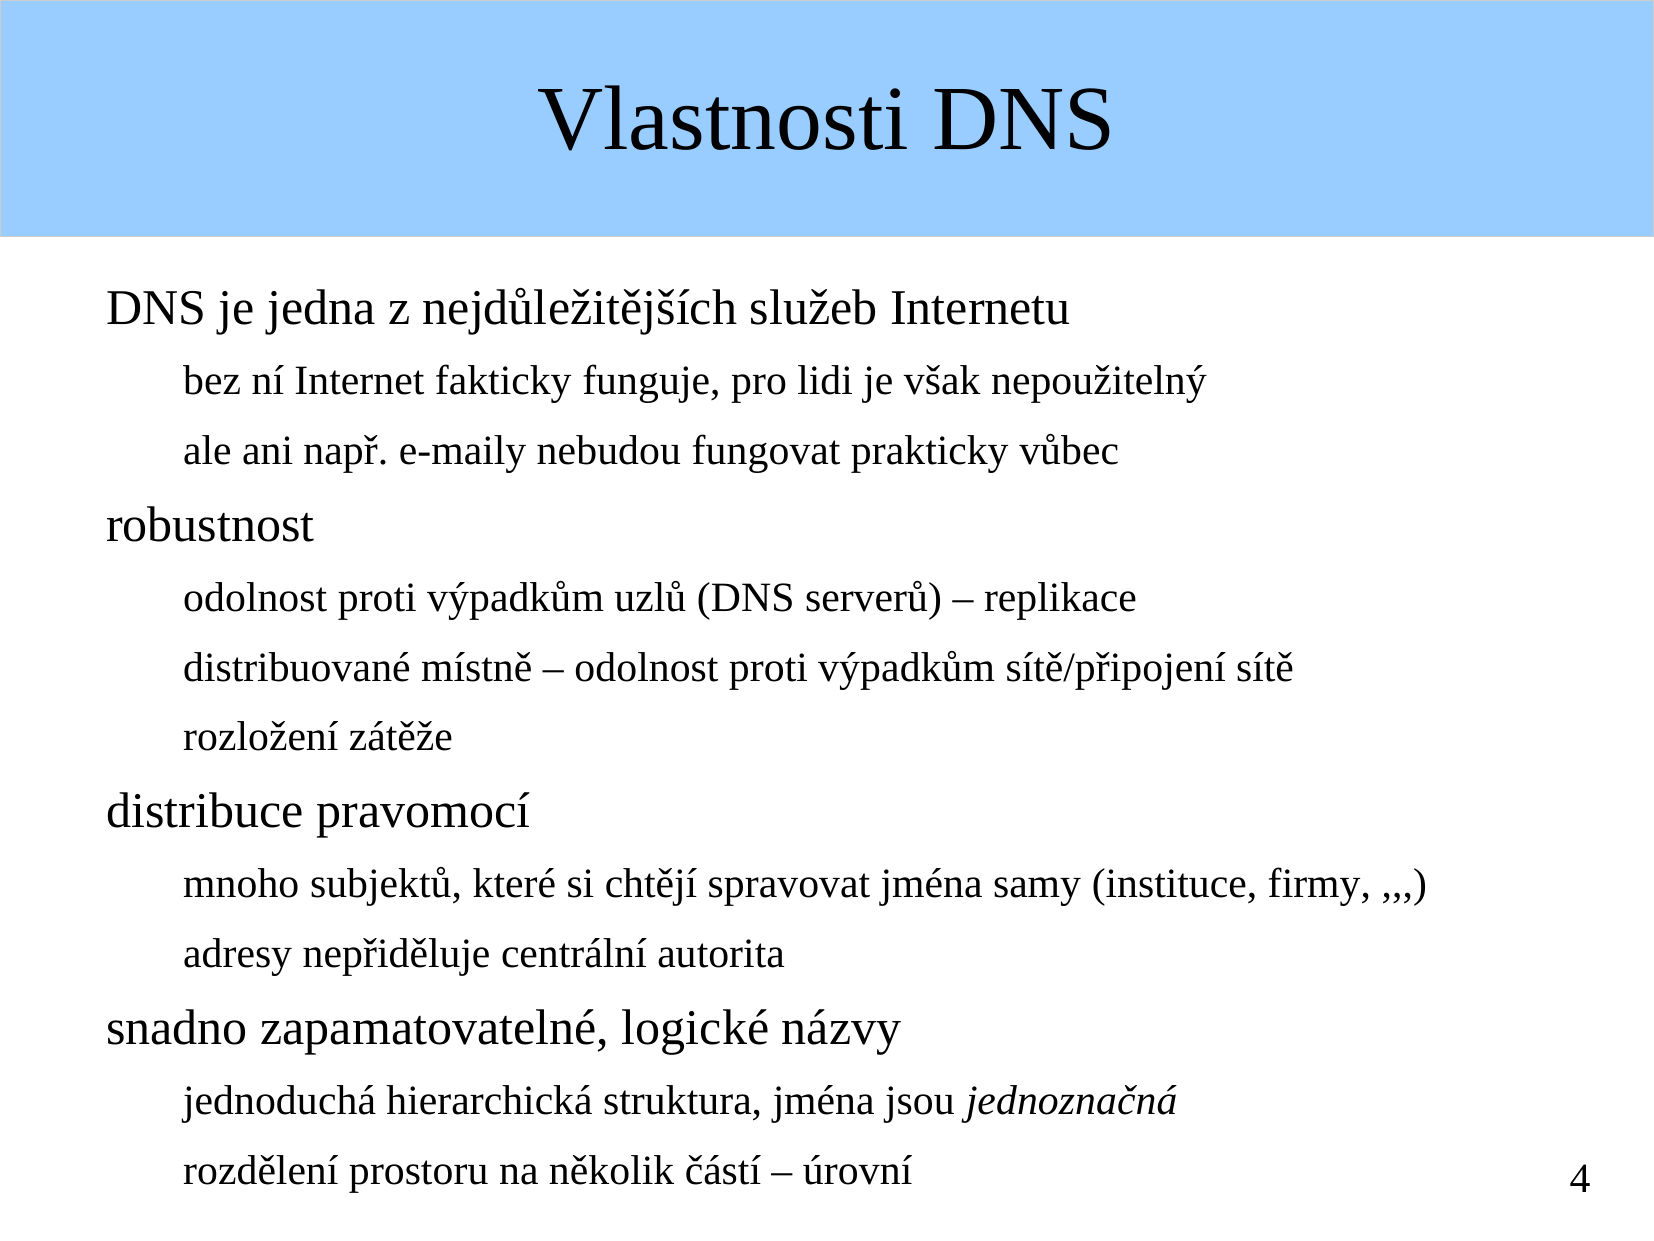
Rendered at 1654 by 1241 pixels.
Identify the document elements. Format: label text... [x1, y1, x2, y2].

title Vlastnosti DNS [0, 0, 1654, 237]
list DNS je jedna z nejdůležitějších služeb Internetu bez ní Internet fakticky funguje, pro lidi je však nepoužitelný ale ani např. e-maily nebudou fungovat prakticky vůbec robustnost odolnost proti výpadkům uzlů (DNS serverů) – replikace distribuované místně – odolnost proti výpadkům sítě/připojení sítě rozložení zátěže distribuce pravomocí mnoho subjektů, které si chtějí spravovat jména samy (instituce, firmy, ,,,) adresy nepřiděluje centrální autorita snadno zapamatovatelné, logické názvy jednoduchá hierarchická struktura, jména jsou jednoznačná rozdělení prostoru na několik částí – úrovní [88, 279, 1565, 1194]
